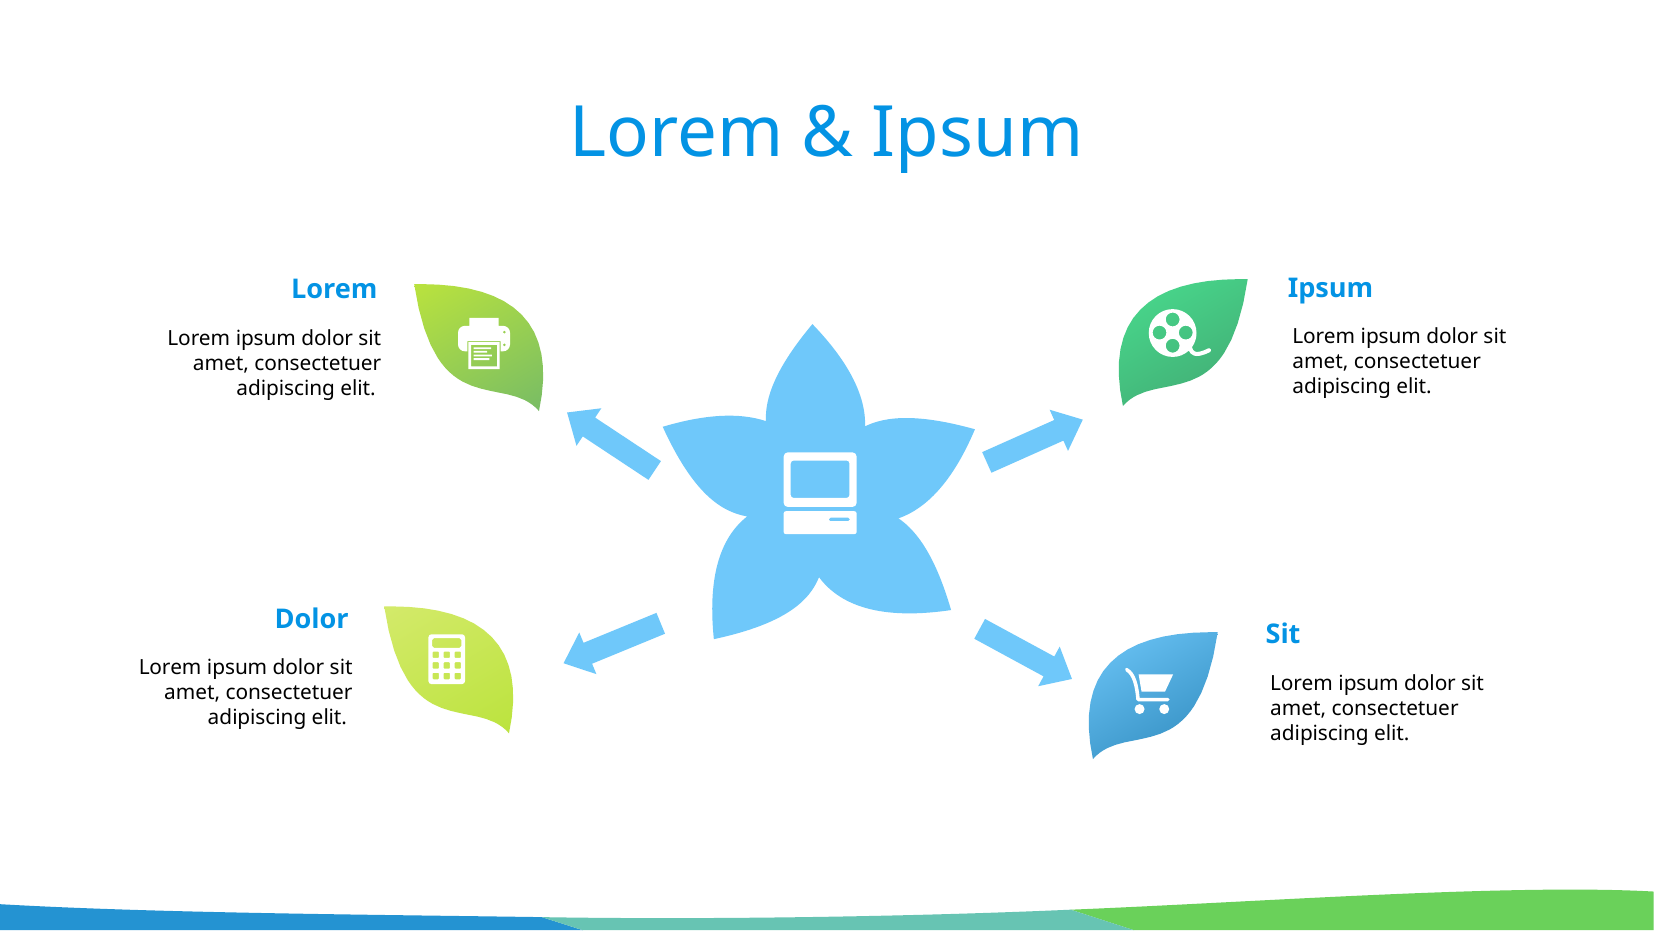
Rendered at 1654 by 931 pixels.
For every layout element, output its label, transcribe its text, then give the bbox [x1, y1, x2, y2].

text_box [1118, 279, 1248, 407]
text_box [982, 409, 1083, 473]
text_box Ipsum [1273, 263, 1503, 311]
text_box [563, 612, 666, 675]
text_box [384, 606, 514, 734]
text_box Lorem ipsum dolor sit amet, consectetuer adipiscing elit. [1277, 315, 1548, 406]
text_box Lorem ipsum dolor sit amet, consectetuer adipiscing elit. [97, 646, 368, 737]
text_box [1088, 632, 1218, 760]
text_box [662, 324, 975, 640]
text_box [567, 408, 661, 480]
text_box Lorem [121, 264, 392, 312]
text_box Sit [1250, 609, 1481, 657]
text_box Lorem ipsum dolor sit amet, consectetuer adipiscing elit. [125, 317, 396, 407]
text_box Lorem ipsum dolor sit amet, consectetuer adipiscing elit. [1255, 662, 1526, 752]
text_box Dolor [93, 594, 364, 642]
text_box Lorem & Ipsum [0, 78, 1654, 178]
text_box [414, 284, 544, 412]
text_box [974, 618, 1072, 687]
